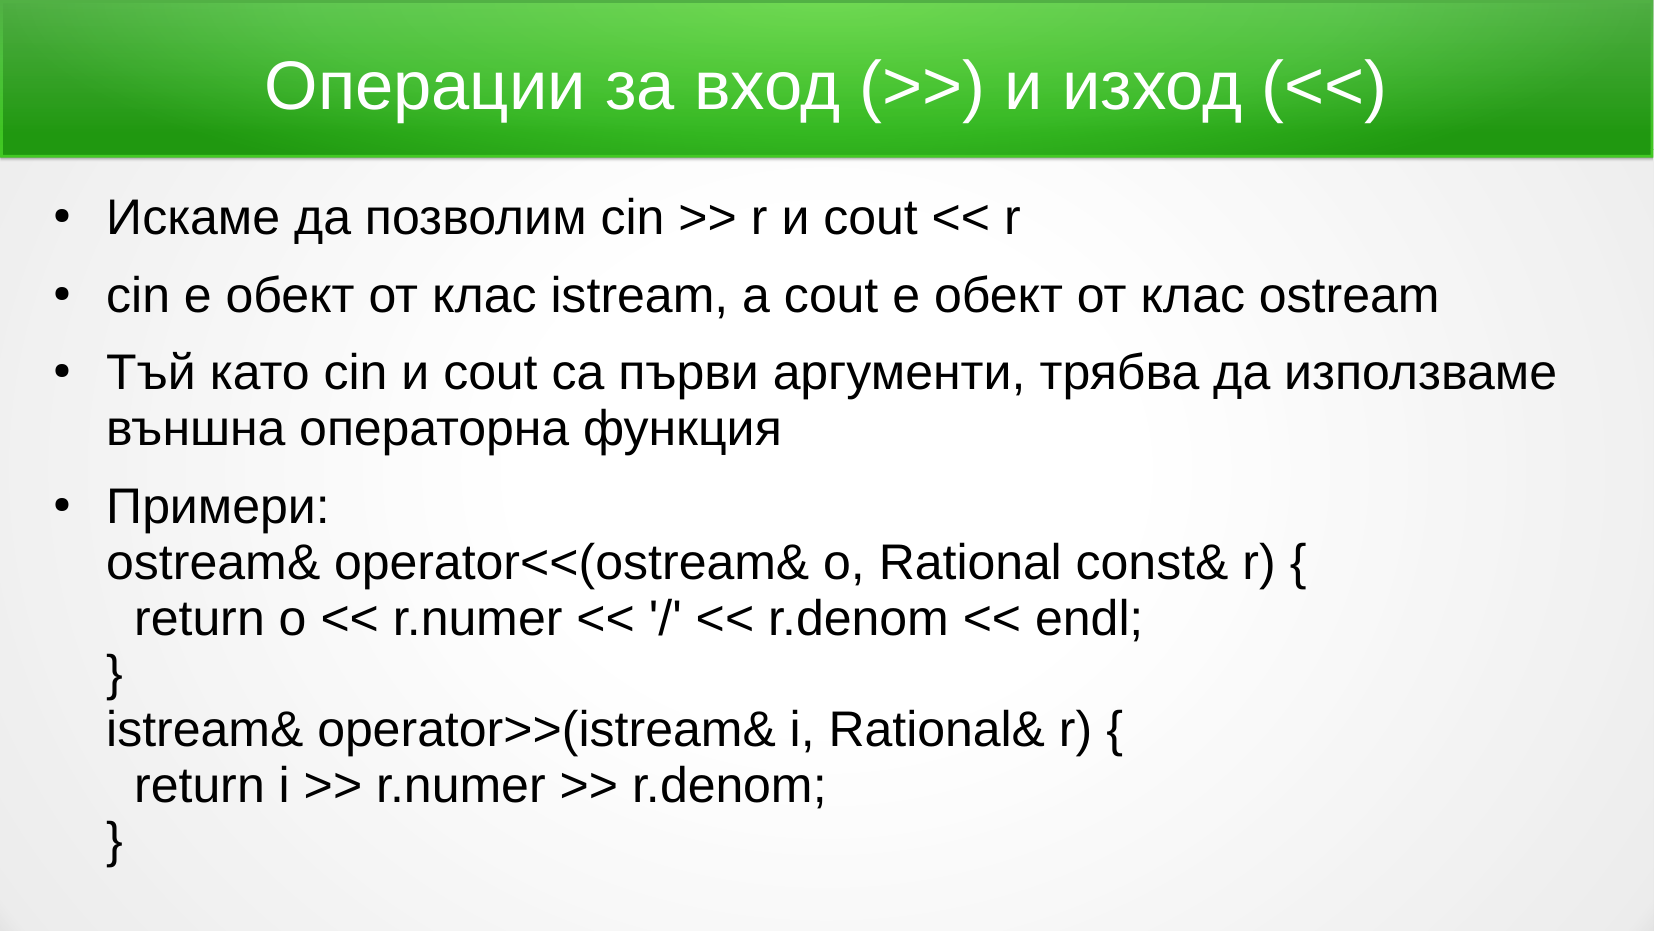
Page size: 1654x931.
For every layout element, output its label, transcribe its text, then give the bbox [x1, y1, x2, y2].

list Искаме да позволим cin >> r и cout << r cin е обект от клас istream, а cout е обект от клас ostream Тъй като cin и cout са първи аргументи, трябва да използваме външна операторна функция Примери: ostream& operator<<(ostream& o, Rational const& r) { return o << r.numer << '/' << r.denom << endl; } istream& operator>>(istream& i, Rational& r) { return i >> r.numer >> r.denom; } [35, 188, 1630, 910]
title Операции за вход (>>) и изход (<<) [82, 37, 1571, 135]
